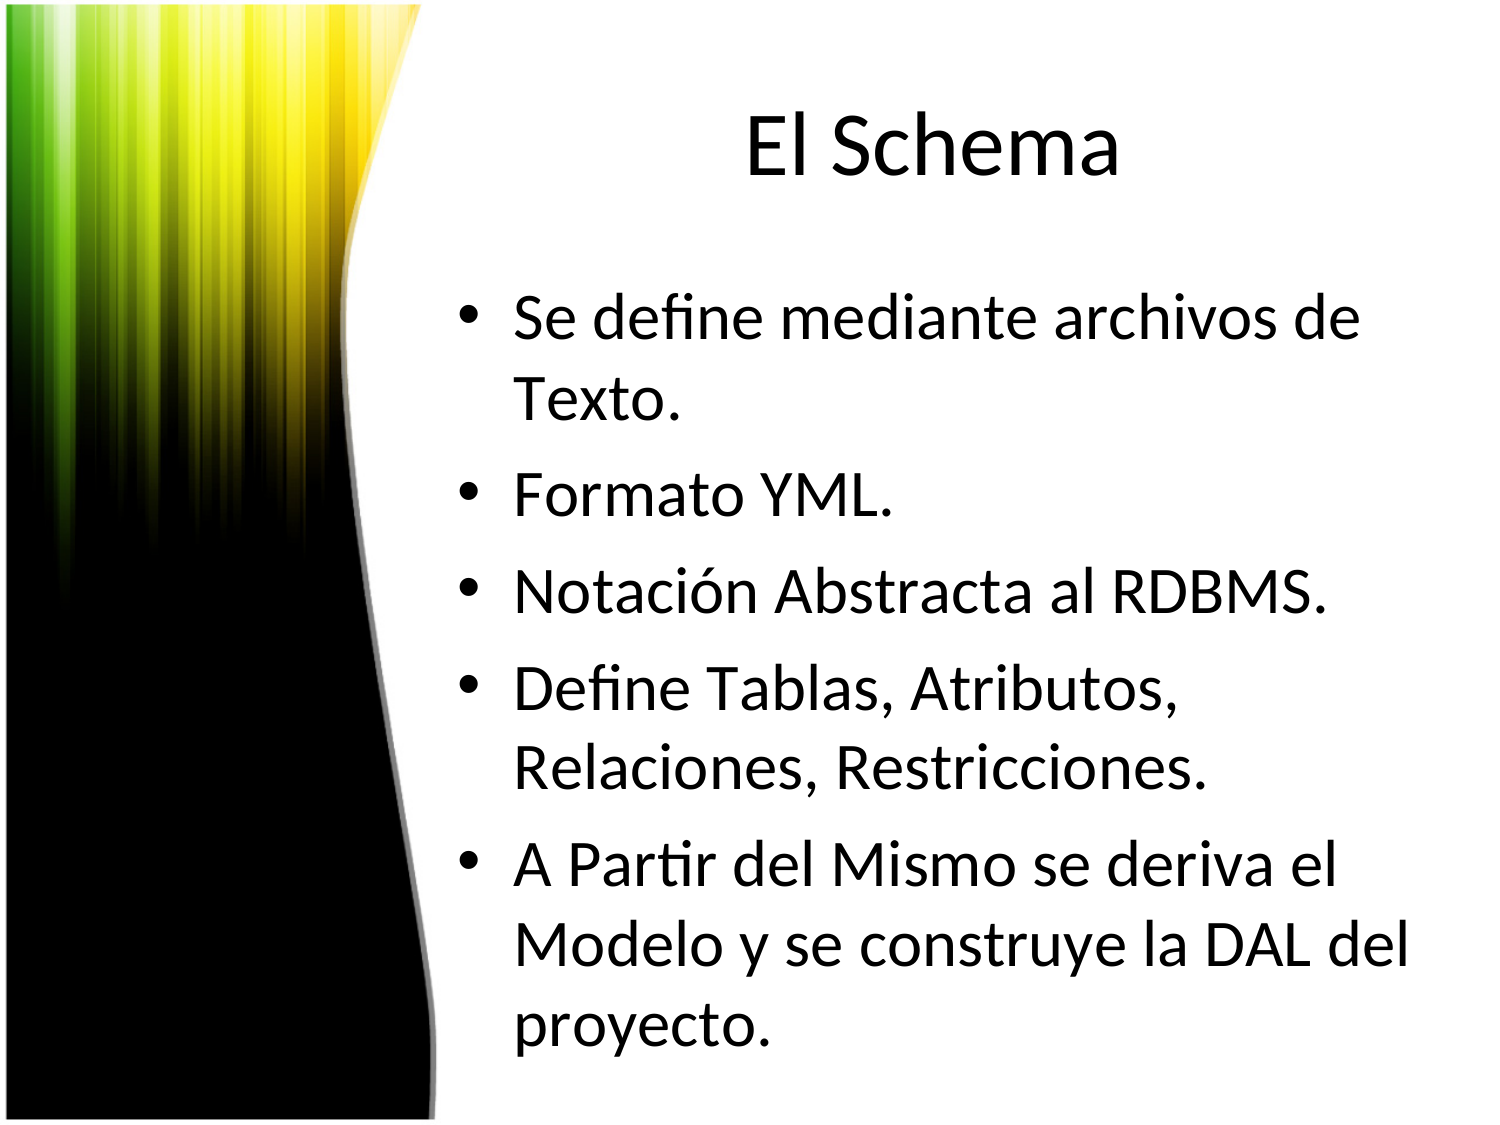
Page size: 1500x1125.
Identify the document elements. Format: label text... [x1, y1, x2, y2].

picture [0, 0, 1500, 1125]
title El Schema [442, 20, 1426, 257]
list Se define mediante archivos de Texto. Formato YML. Notación Abstracta al RDBMS. Define Tablas, Atributos, Relaciones, Restricciones. A Partir del Mismo se deriva el Modelo y se construye la DAL del proyecto. [442, 265, 1477, 1093]
